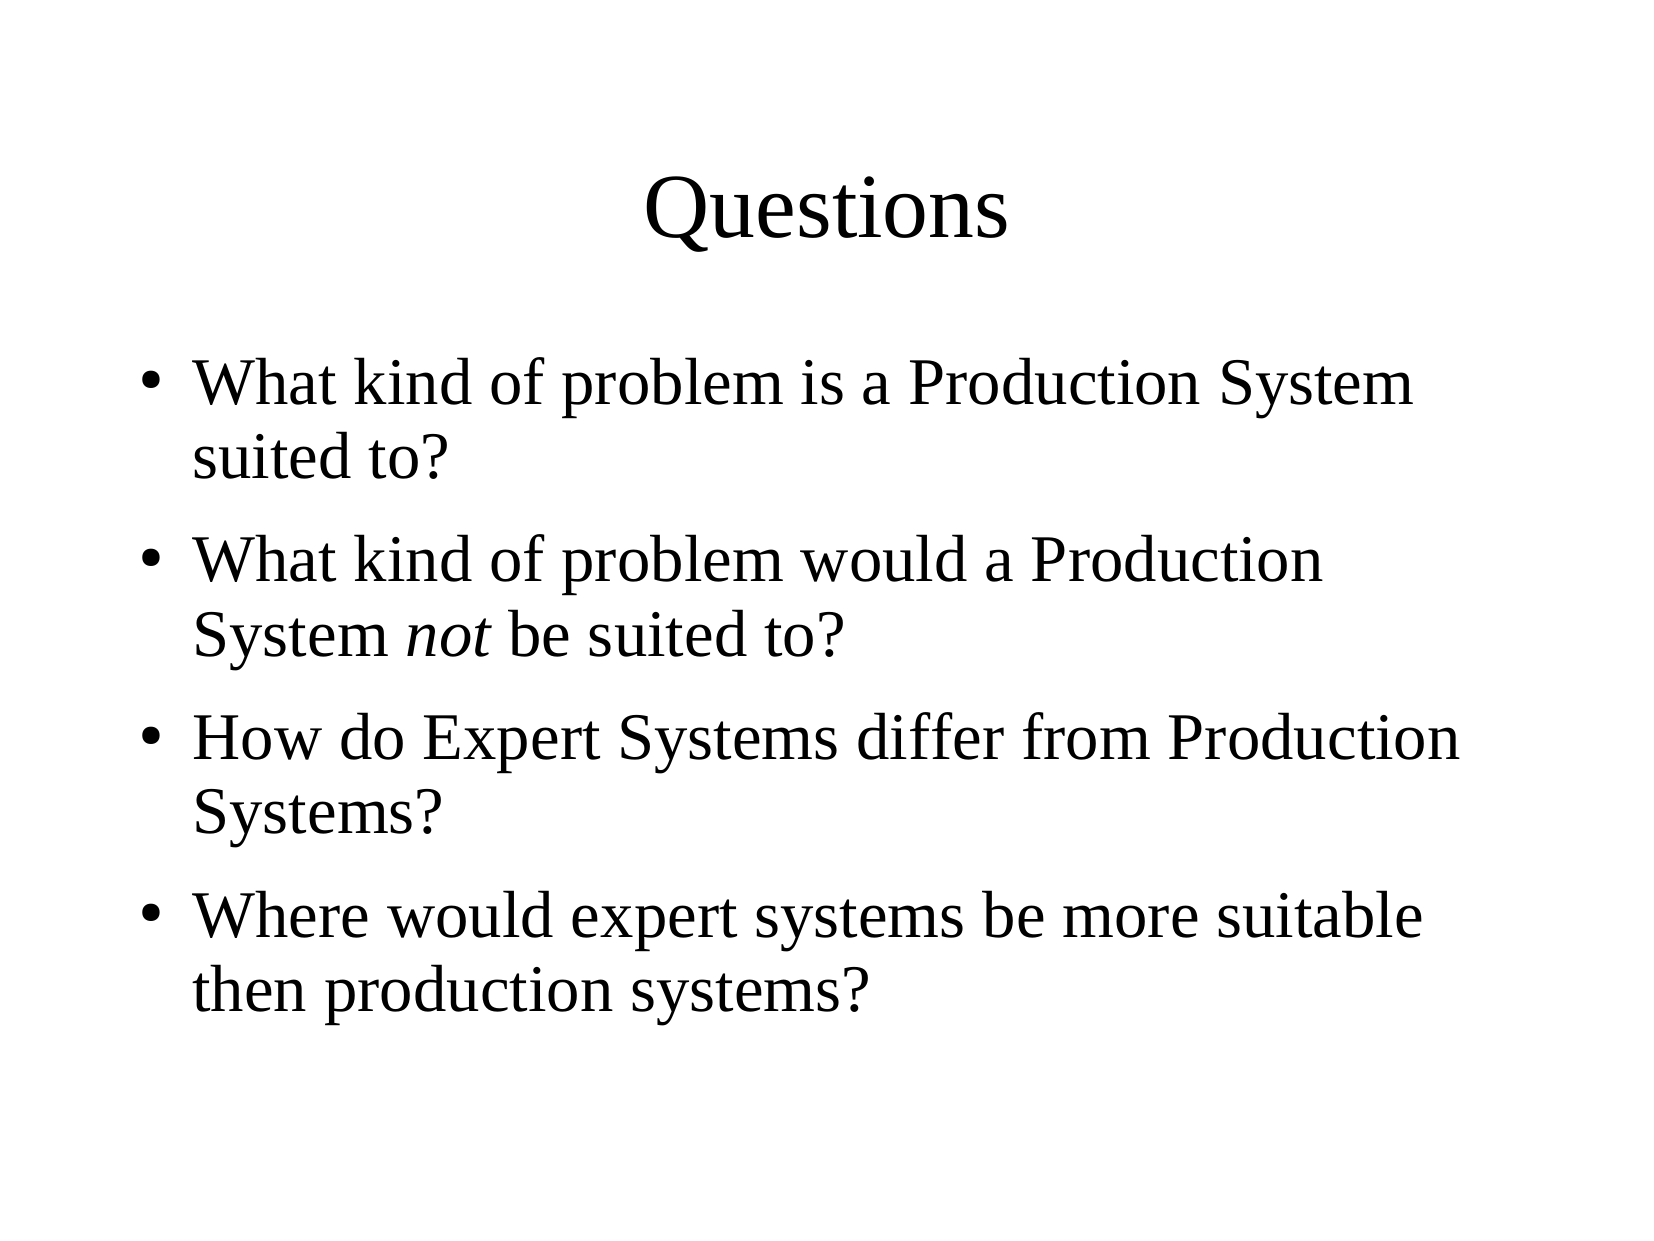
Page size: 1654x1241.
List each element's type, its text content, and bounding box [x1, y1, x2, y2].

list What kind of problem is a Production System suited to? What kind of problem would a Production System not be suited to? How do Expert Systems differ from Production Systems? Where would expert systems be more suitable then production systems? [121, 344, 1534, 1127]
title Questions [121, 102, 1534, 311]
